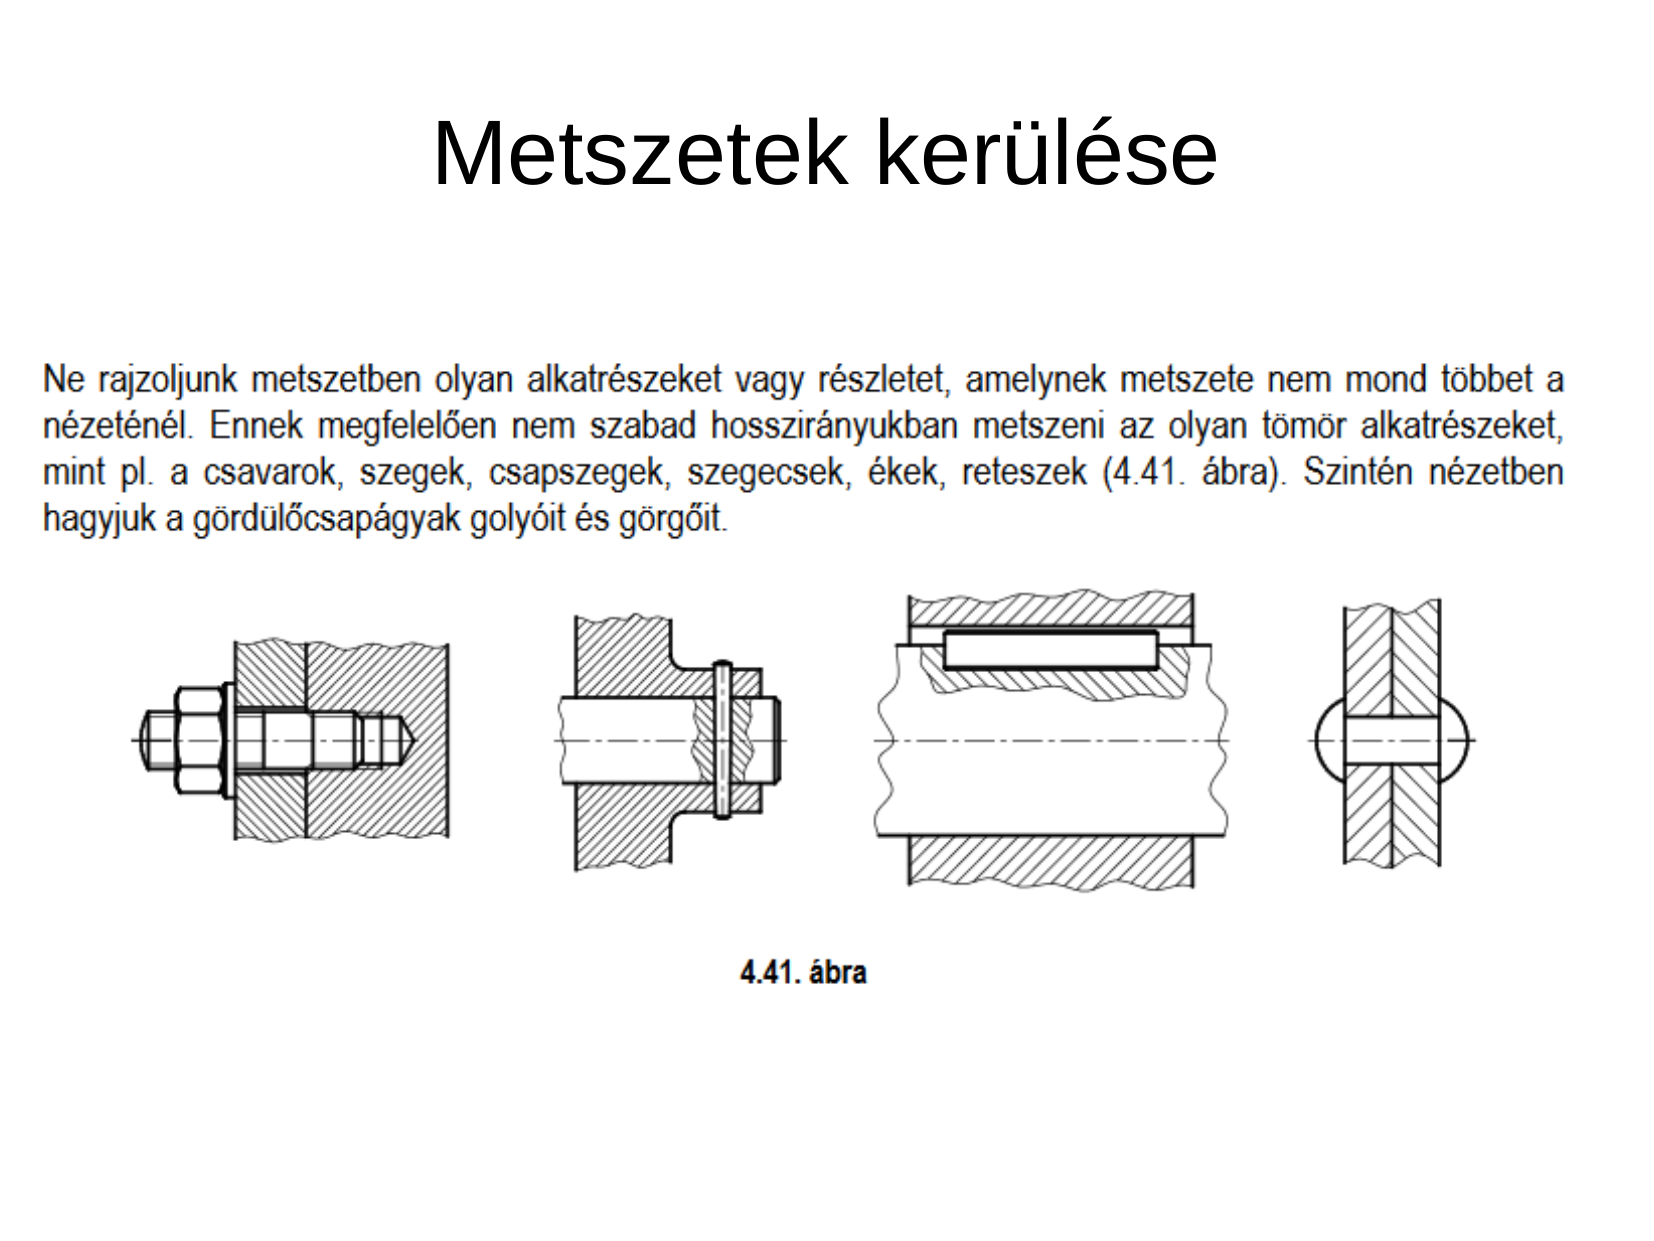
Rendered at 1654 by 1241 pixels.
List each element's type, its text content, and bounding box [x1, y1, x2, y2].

picture [23, 354, 1599, 1004]
title Metszetek kerülése [82, 49, 1571, 257]
